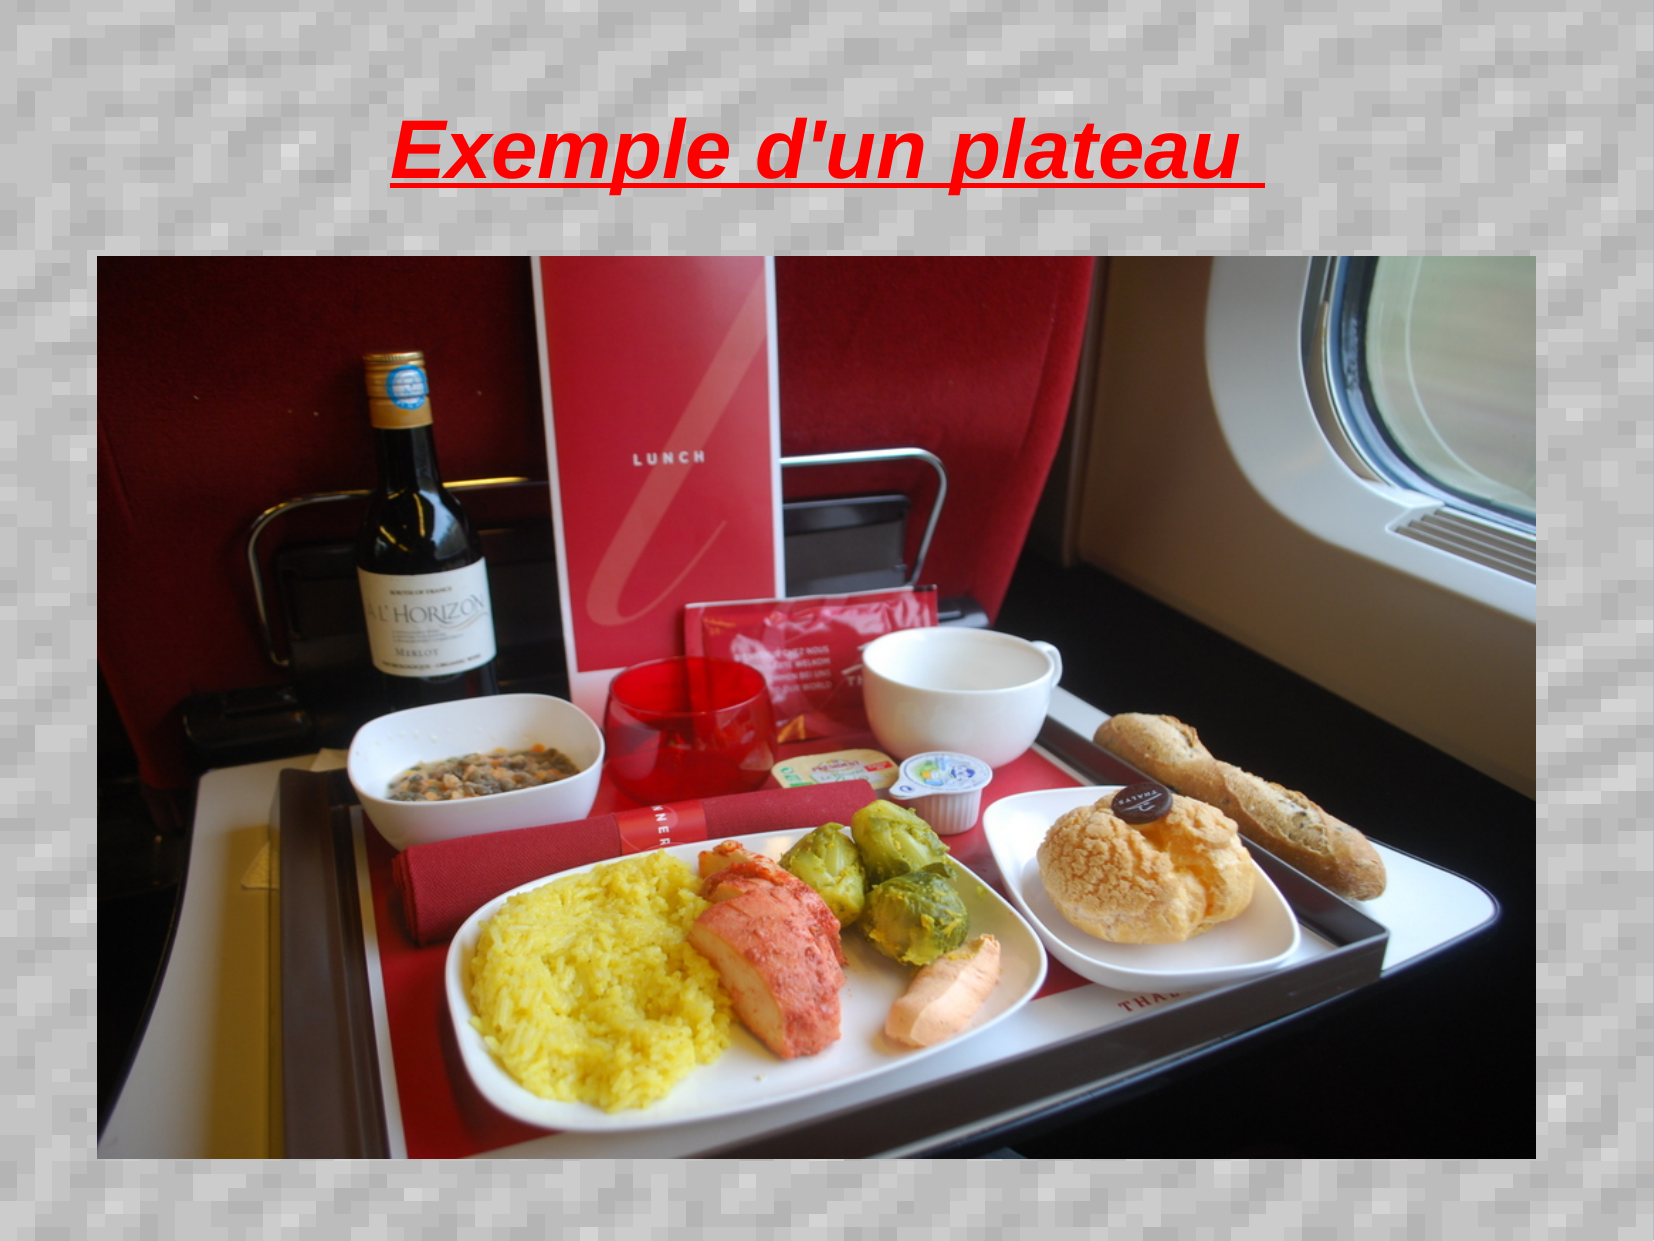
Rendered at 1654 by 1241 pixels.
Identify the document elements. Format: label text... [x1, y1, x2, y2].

title Exemple d'un plateau [121, 46, 1534, 254]
picture [0, 0, 1654, 1241]
